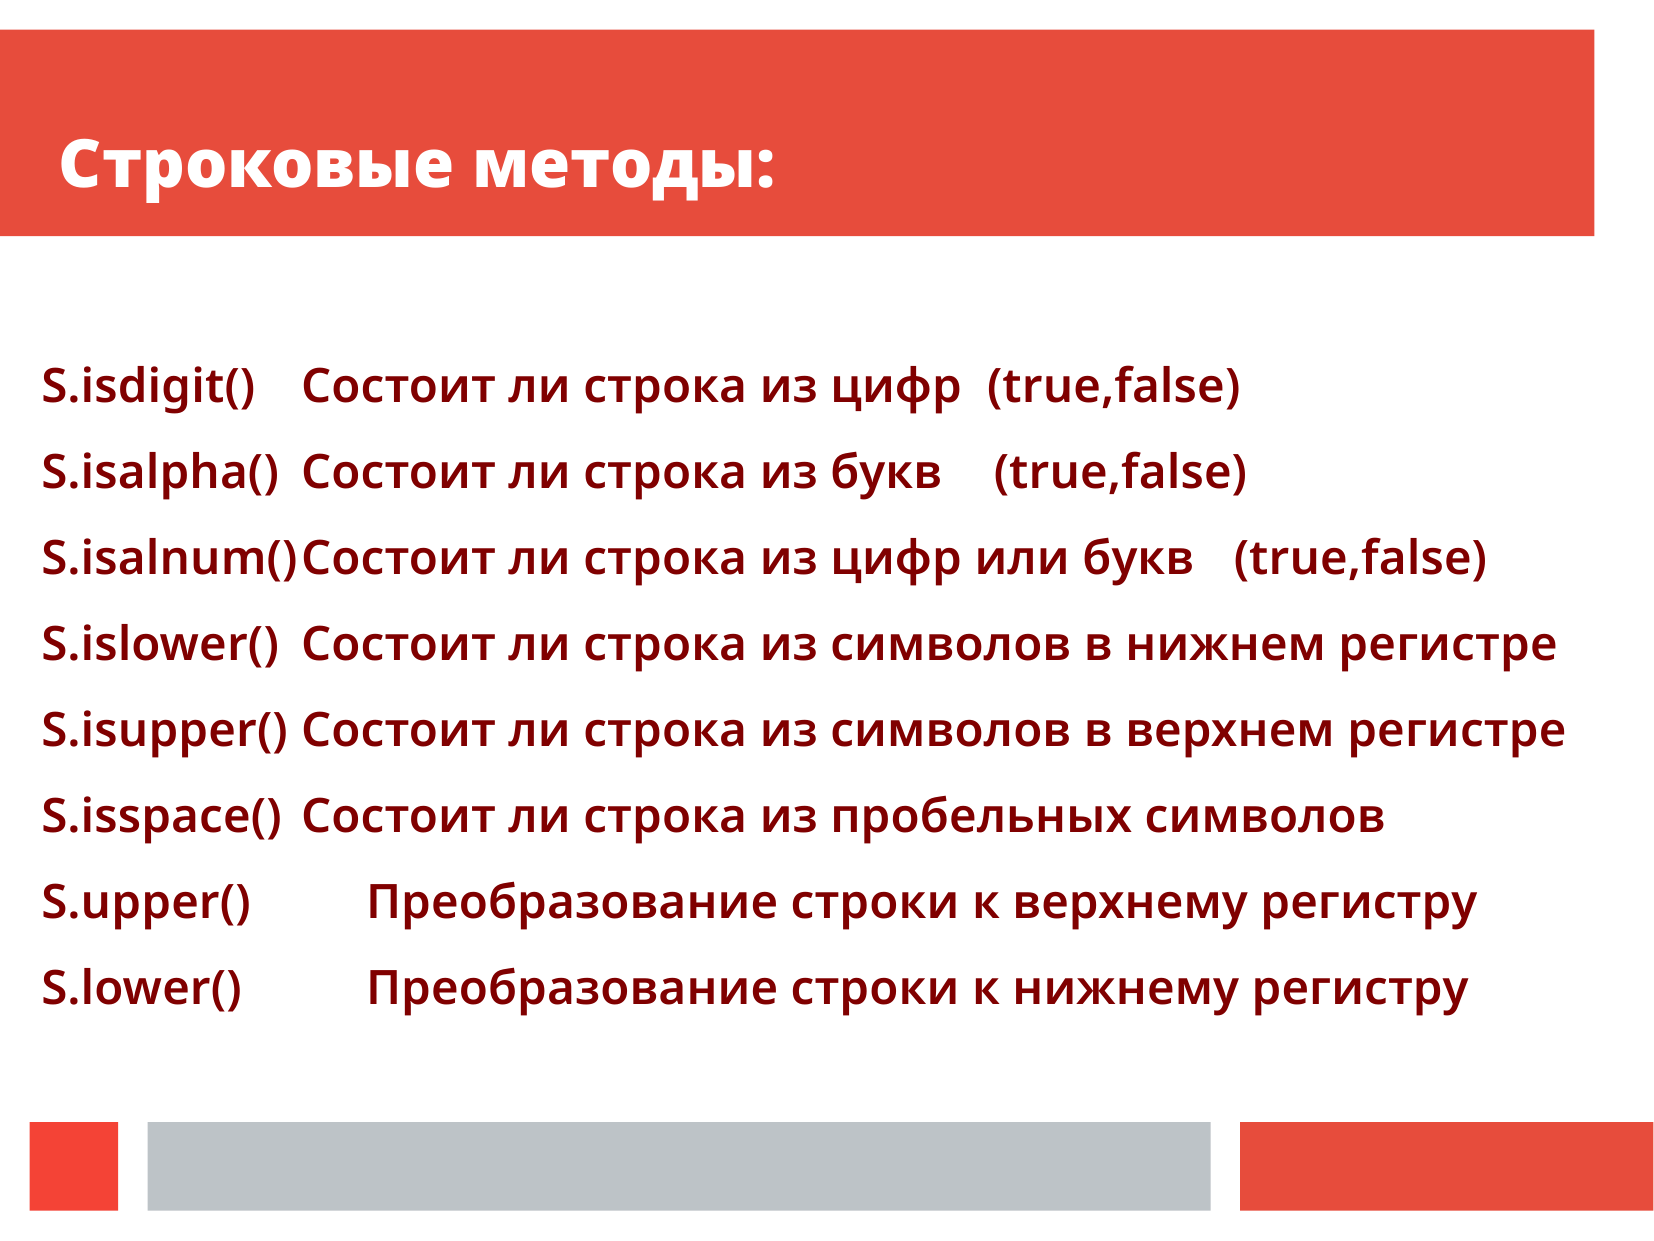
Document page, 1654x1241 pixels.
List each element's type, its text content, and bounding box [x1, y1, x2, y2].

list S.isdigit() Состоит ли строка из цифр (true,false) S.isalpha() Состоит ли строка из букв (true,false) S.isalnum() Состоит ли строка из цифр или букв (true,false) S.islower() Состоит ли строка из символов в нижнем регистре S.isupper() Состоит ли строка из символов в верхнем регистре S.isspace() Состоит ли строка из пробельных символов S.upper() Преобразование строки к верхнему регистру S.lower() Преобразование строки к нижнему регистру [41, 259, 1642, 1111]
title Строковые методы: [59, 59, 1595, 207]
